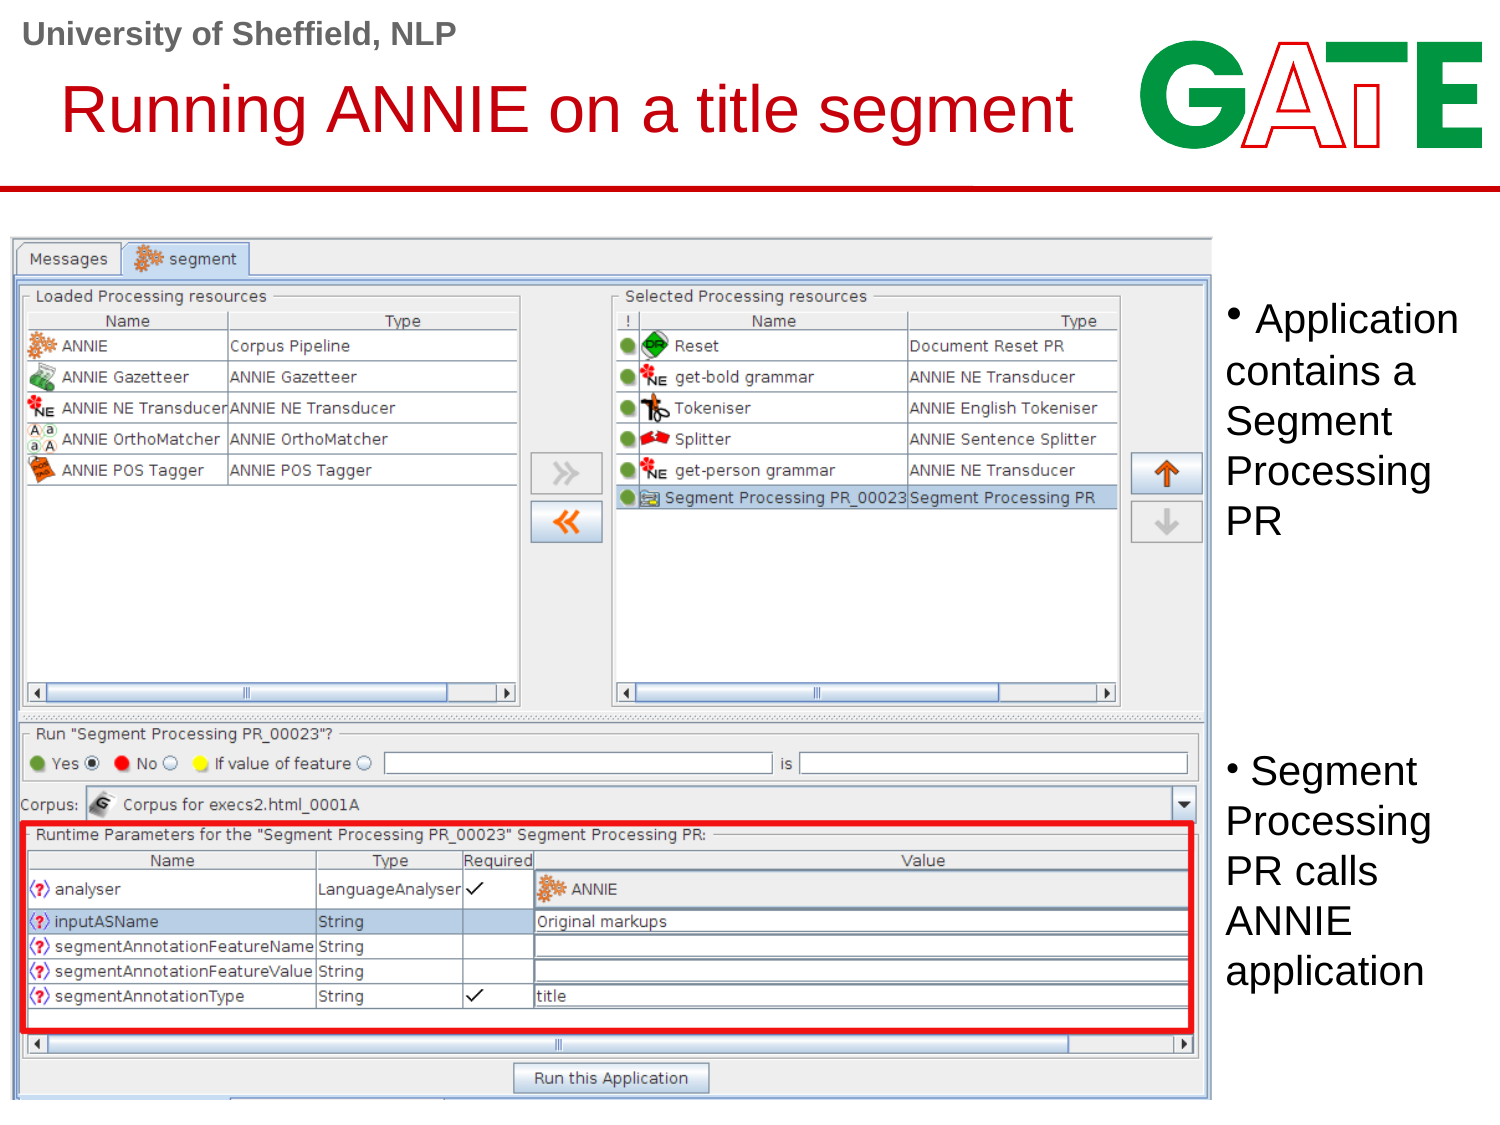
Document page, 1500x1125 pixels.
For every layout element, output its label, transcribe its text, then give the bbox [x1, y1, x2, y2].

title Running ANNIE on a title segment [45, 0, 1388, 212]
picture [10, 236, 1213, 1100]
picture [1388, 23, 1489, 166]
text_box Application contains a Segment Processing PR Segment Processing PR calls ANNIE application [1213, 276, 1477, 992]
